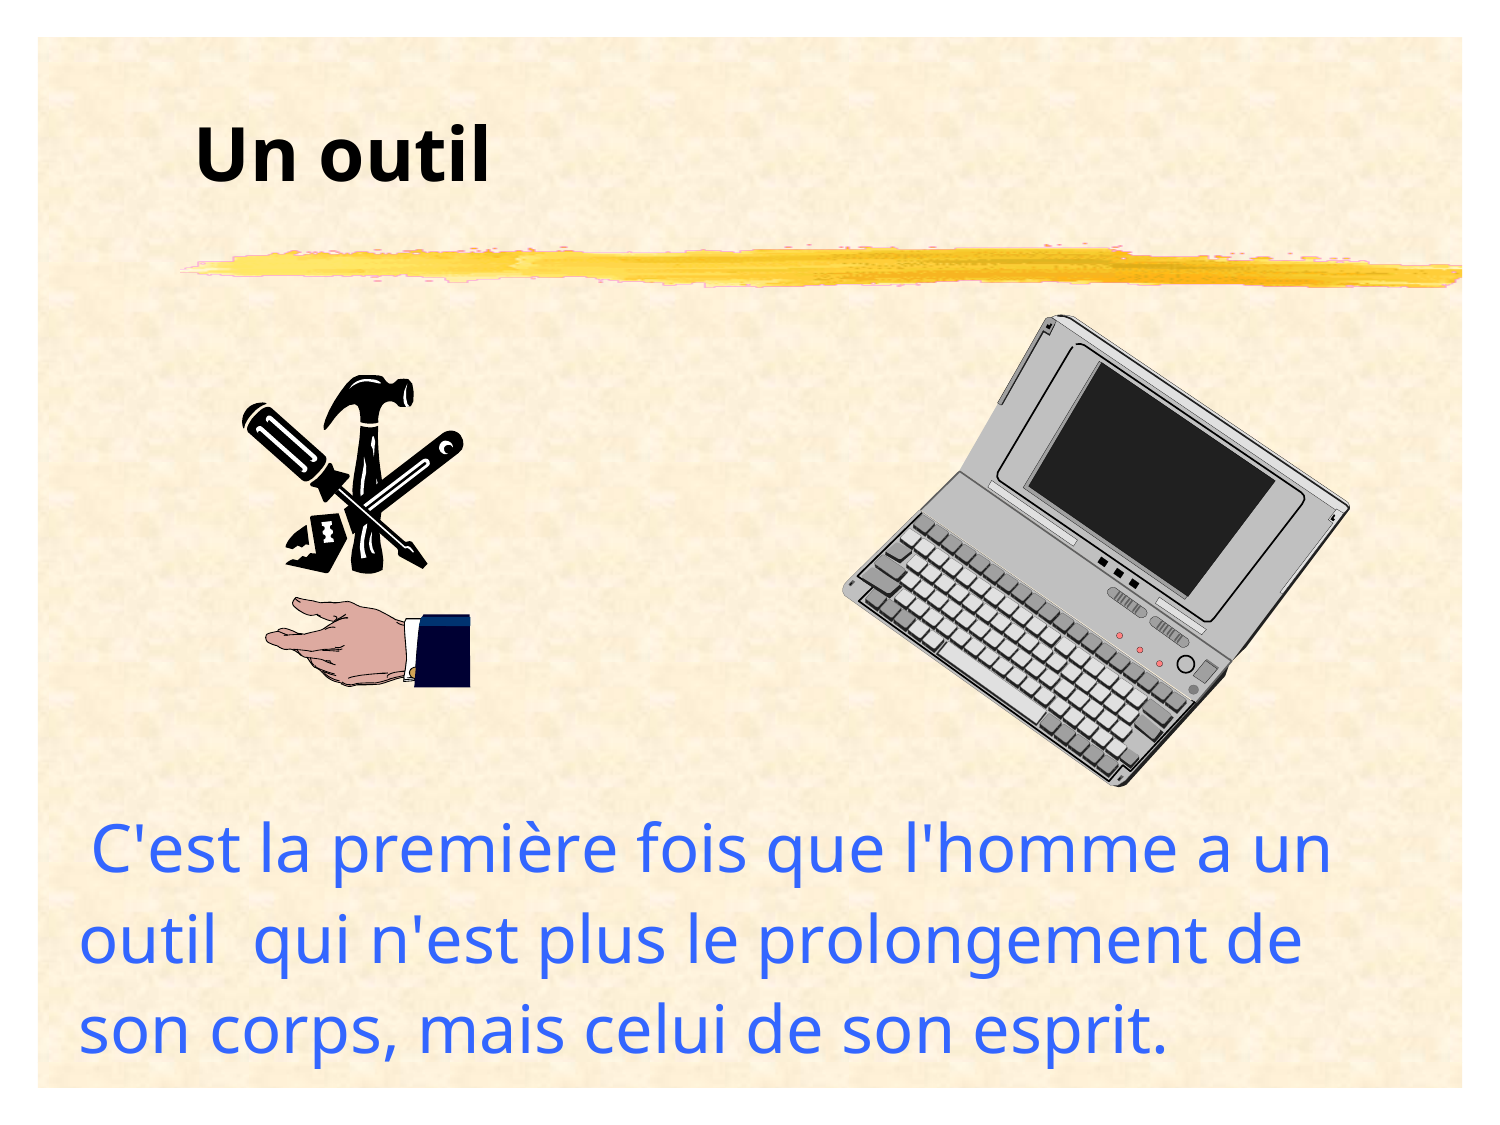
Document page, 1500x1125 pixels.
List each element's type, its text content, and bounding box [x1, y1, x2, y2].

text_box C'est la première fois que l'homme a un outil qui n'est plus le prolongement de son corps, mais celui de son esprit. [63, 793, 1451, 1053]
picture [37, 37, 1463, 1088]
title Un outil [178, 64, 1378, 240]
